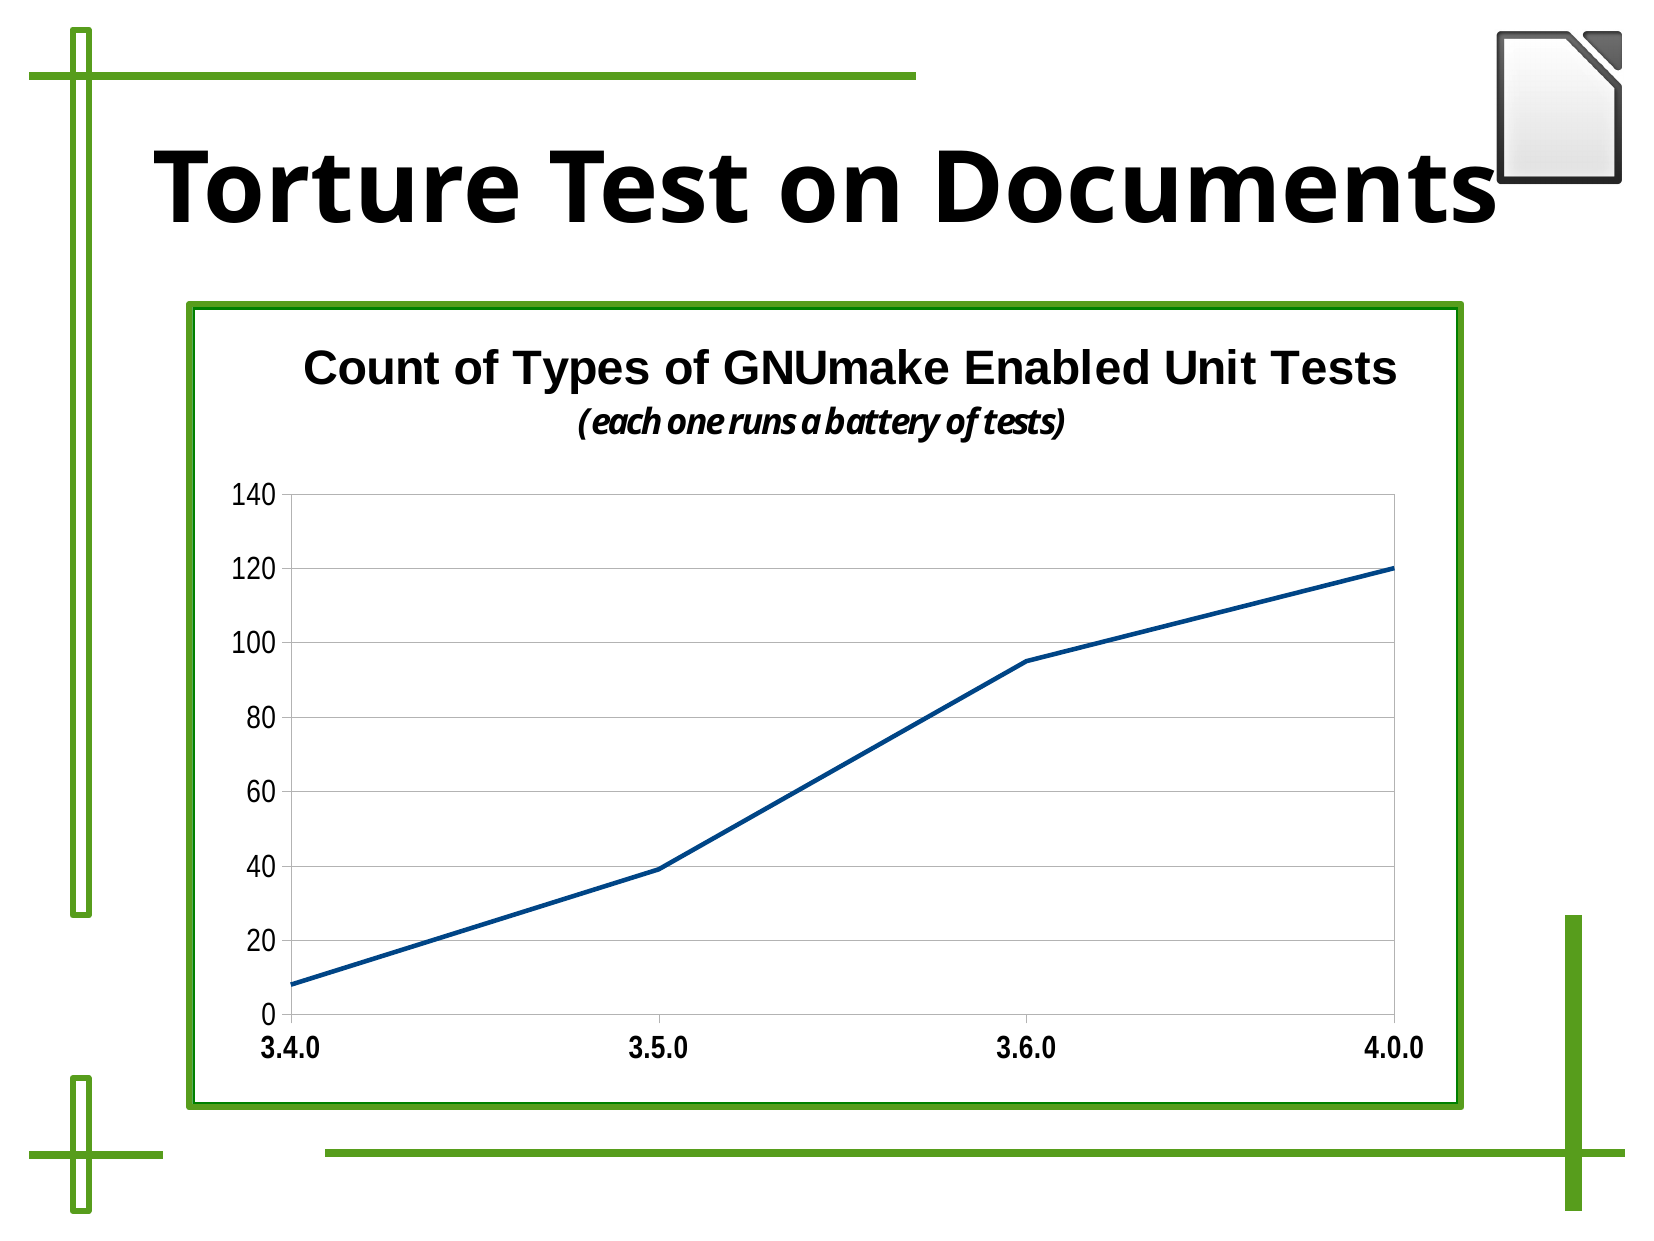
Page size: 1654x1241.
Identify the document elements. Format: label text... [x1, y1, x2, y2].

picture [1494, 29, 1624, 186]
title Torture Test on Documents [118, 118, 1536, 260]
picture [192, 307, 1459, 1105]
